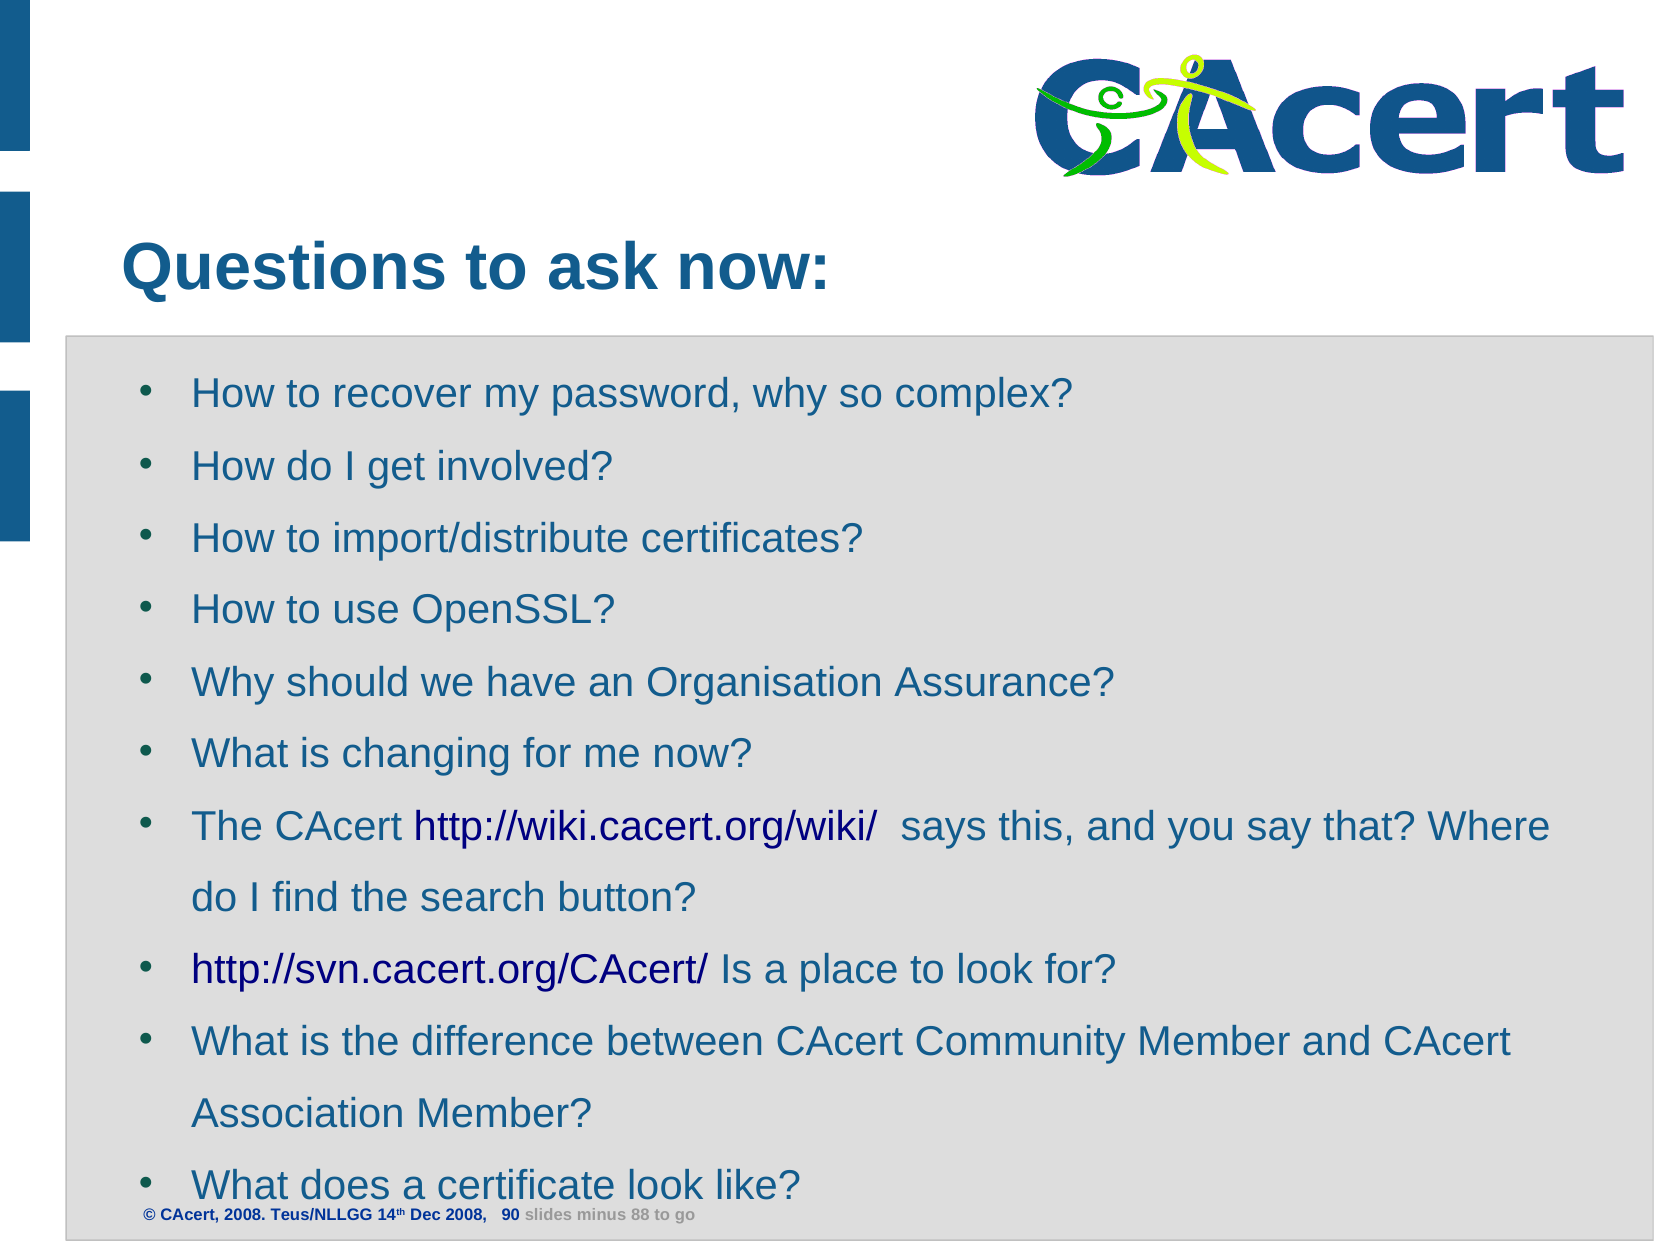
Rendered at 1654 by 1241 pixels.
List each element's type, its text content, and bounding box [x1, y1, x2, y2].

list How to recover my password, why so complex? How do I get involved? How to import/distribute certificates? How to use OpenSSL? Why should we have an Organisation Assurance? What is changing for me now? The CAcert http://wiki.cacert.org/wiki/ says this, and you say that? Where do I find the search button? http://svn.cacert.org/CAcert/ Is a place to look for? What is the difference between CAcert Community Member and CAcert Association Member? What does a certificate look like? [121, 344, 1594, 1238]
picture [1033, 53, 1625, 178]
title Questions to ask now: [121, 177, 1533, 315]
